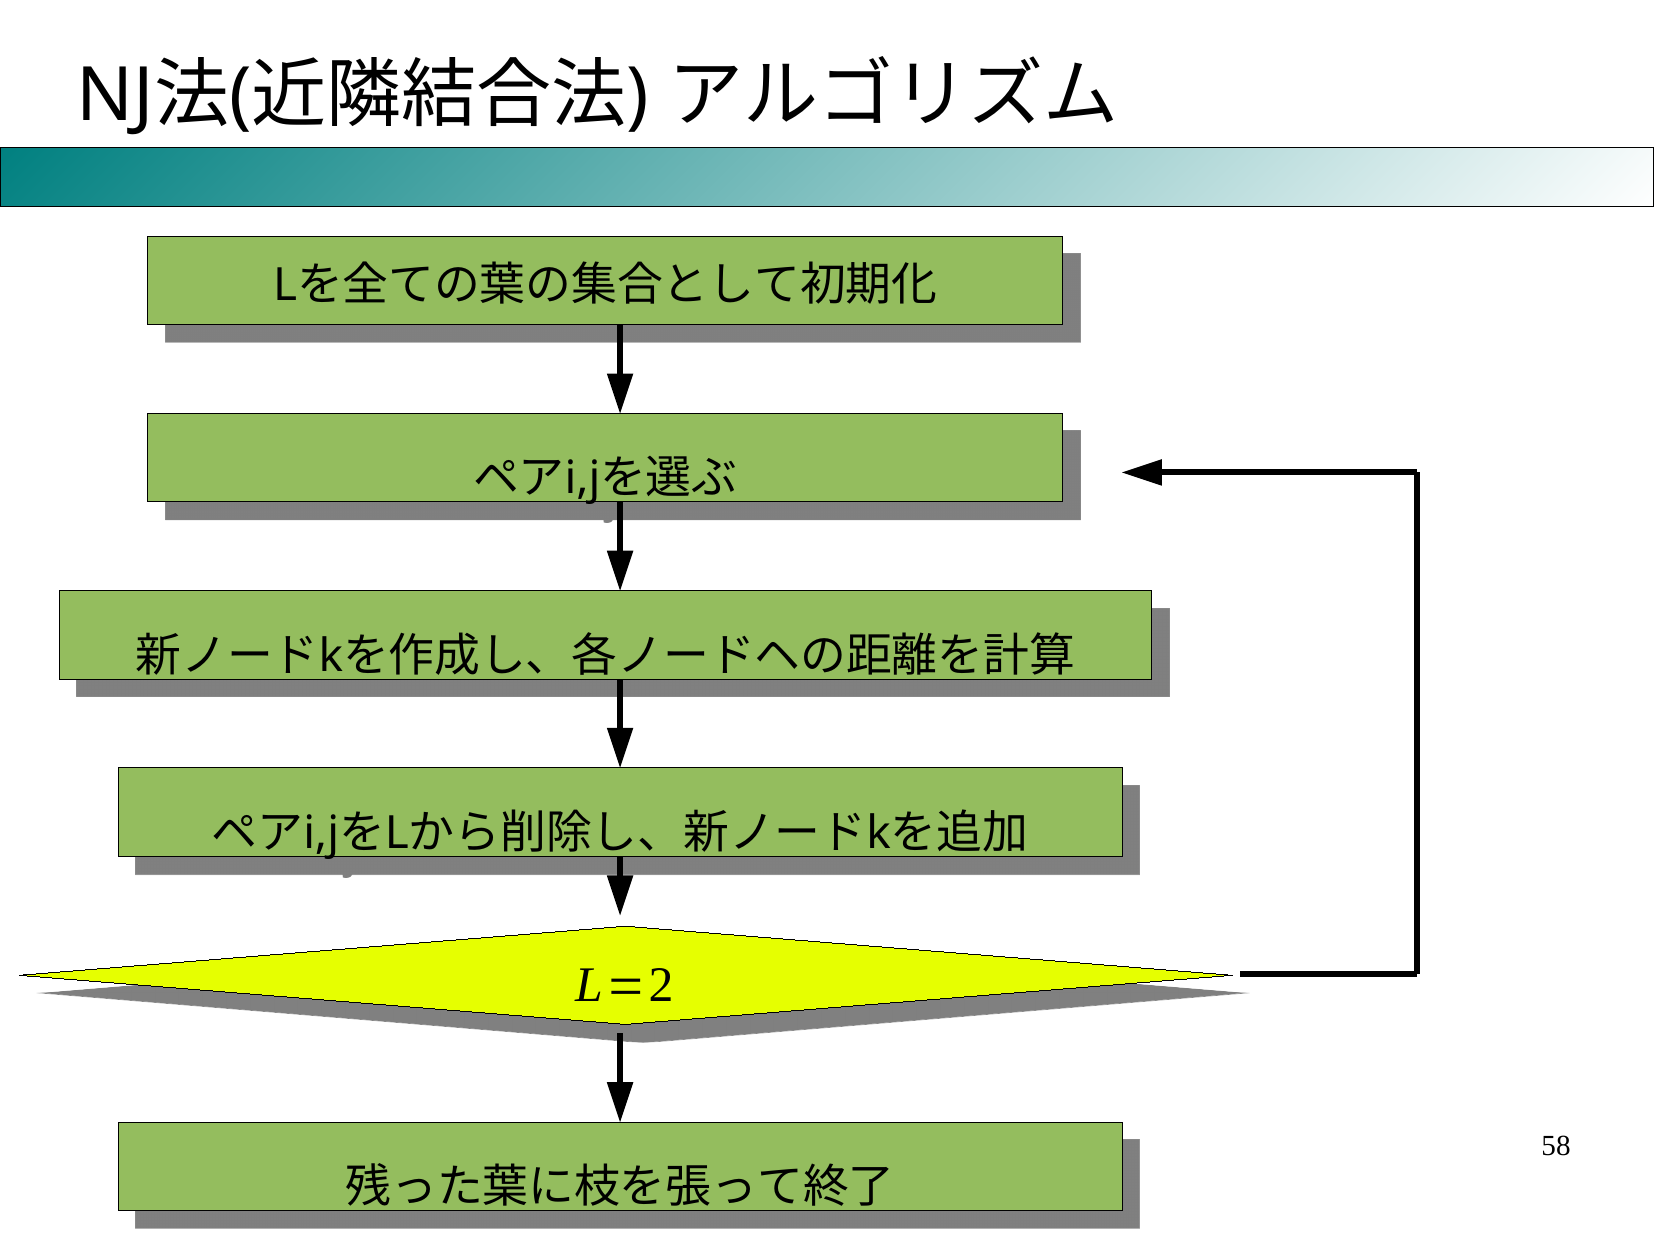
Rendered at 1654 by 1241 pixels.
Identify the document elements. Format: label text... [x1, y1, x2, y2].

text_box Lを全ての葉の集合として初期化 [147, 236, 1063, 325]
text_box 新ノードkを作成し、各ノードヘの距離を計算 [59, 590, 1152, 680]
text_box [19, 926, 1233, 1025]
text_box 残った葉に枝を張って終了 [118, 1122, 1123, 1211]
text_box ペアi,jをLから削除し、新ノードkを追加 [118, 767, 1123, 857]
text_box ペアi,jを選ぶ [147, 413, 1063, 502]
title NJ法(近隣結合法) アルゴリズム [76, 29, 1565, 148]
chart [565, 944, 680, 1016]
